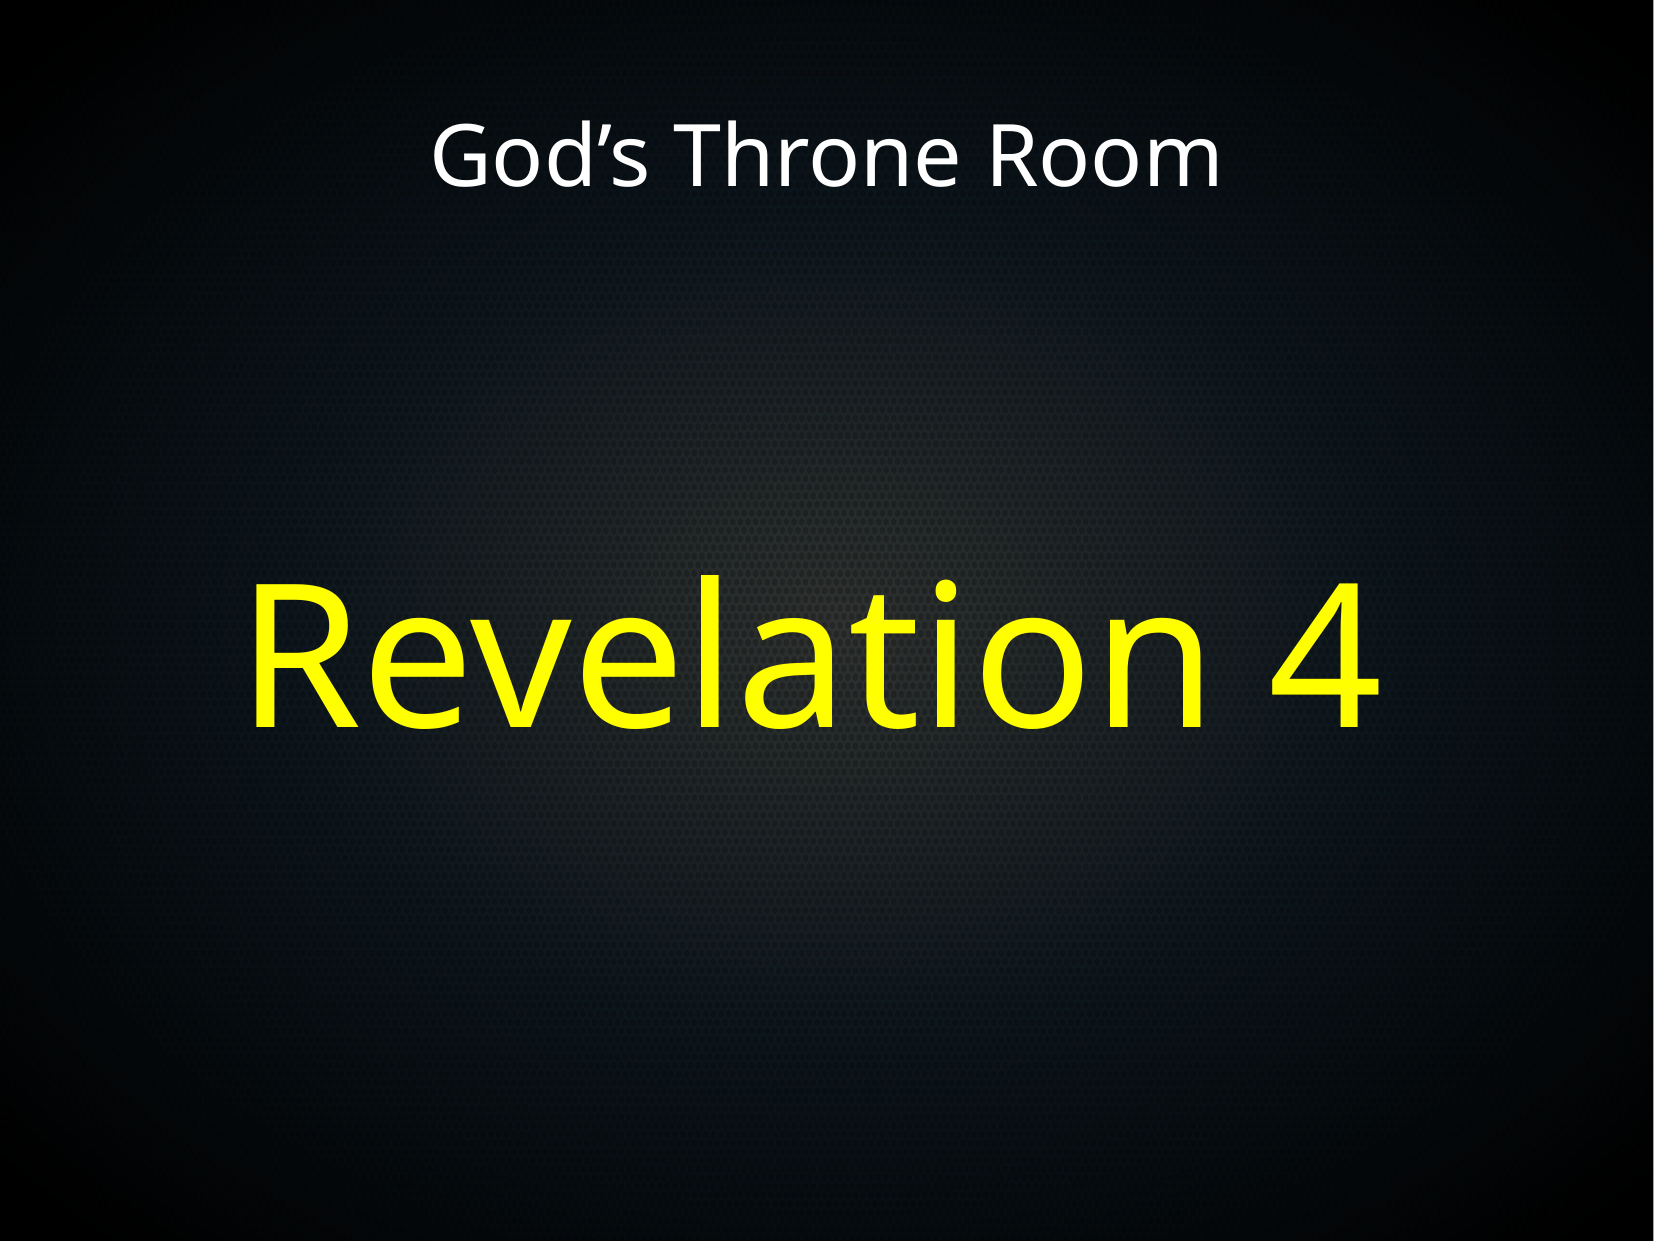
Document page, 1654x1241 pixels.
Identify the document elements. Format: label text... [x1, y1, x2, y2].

title God’s Throne Room [82, 49, 1571, 257]
picture [0, 0, 1654, 1241]
subtitle Revelation 4 [82, 290, 1538, 1010]
